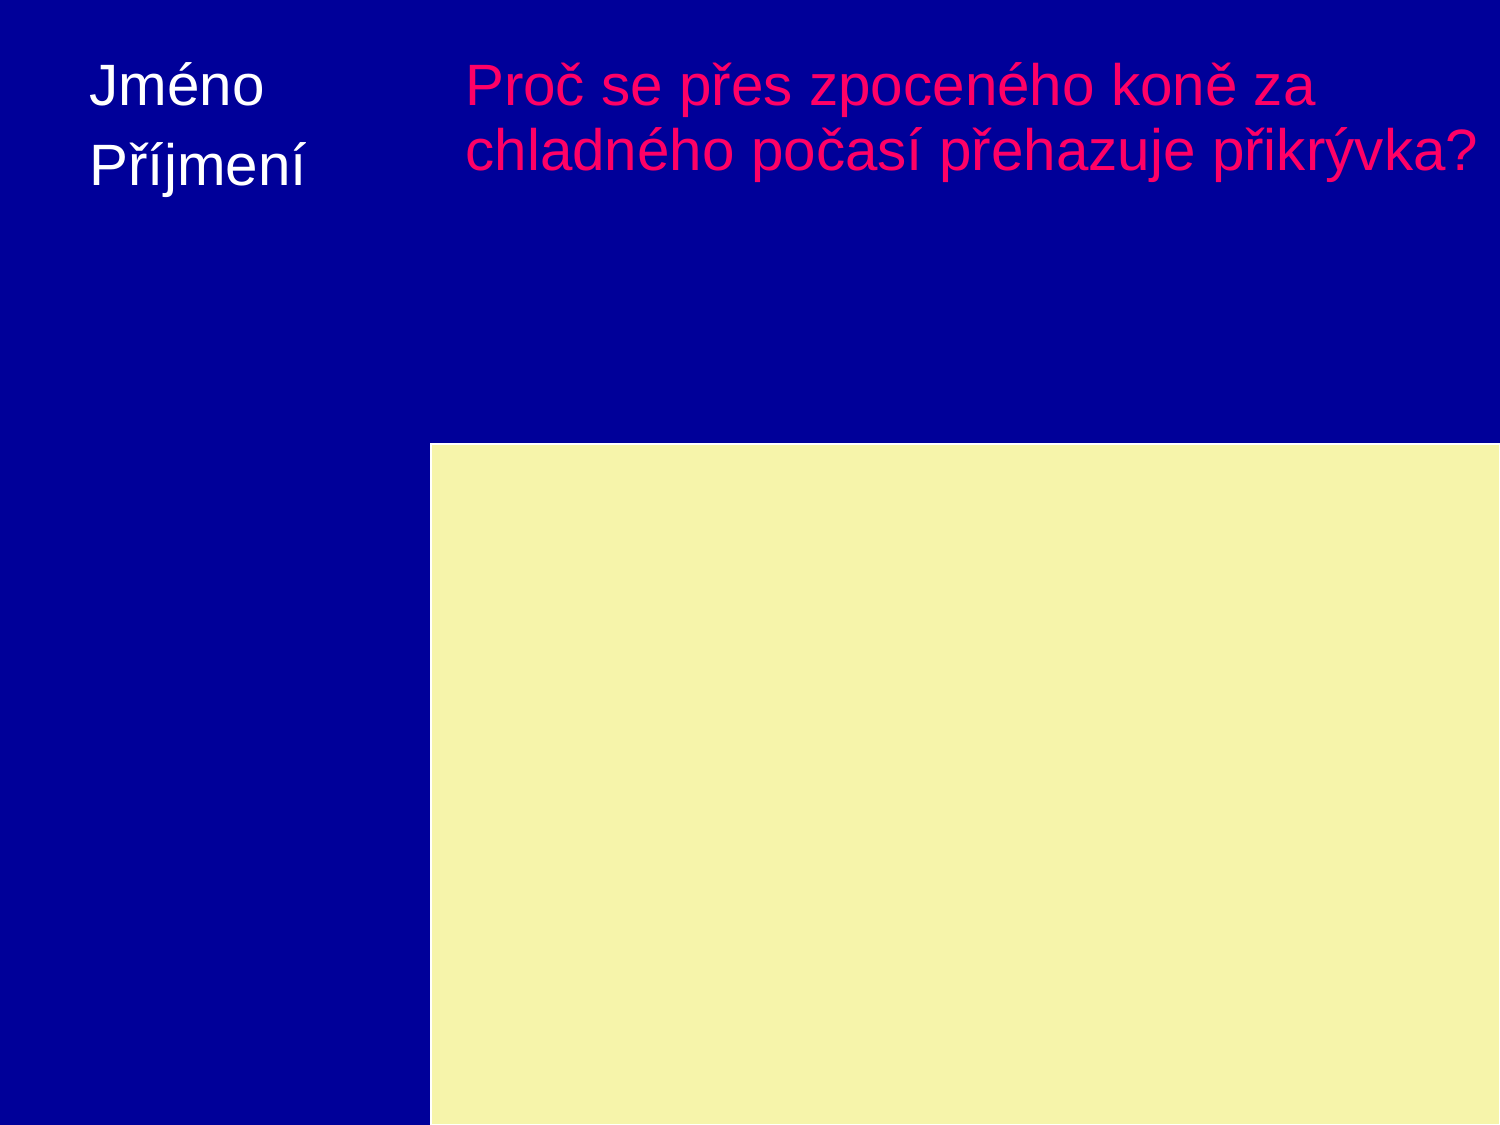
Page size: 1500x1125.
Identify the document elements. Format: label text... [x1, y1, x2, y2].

text_box Proč se přes zpoceného koně za chladného počasí přehazuje přikrývka? [451, 45, 1500, 444]
text_box [430, 444, 1500, 1125]
text_box Jméno Příjmení [74, 45, 451, 525]
